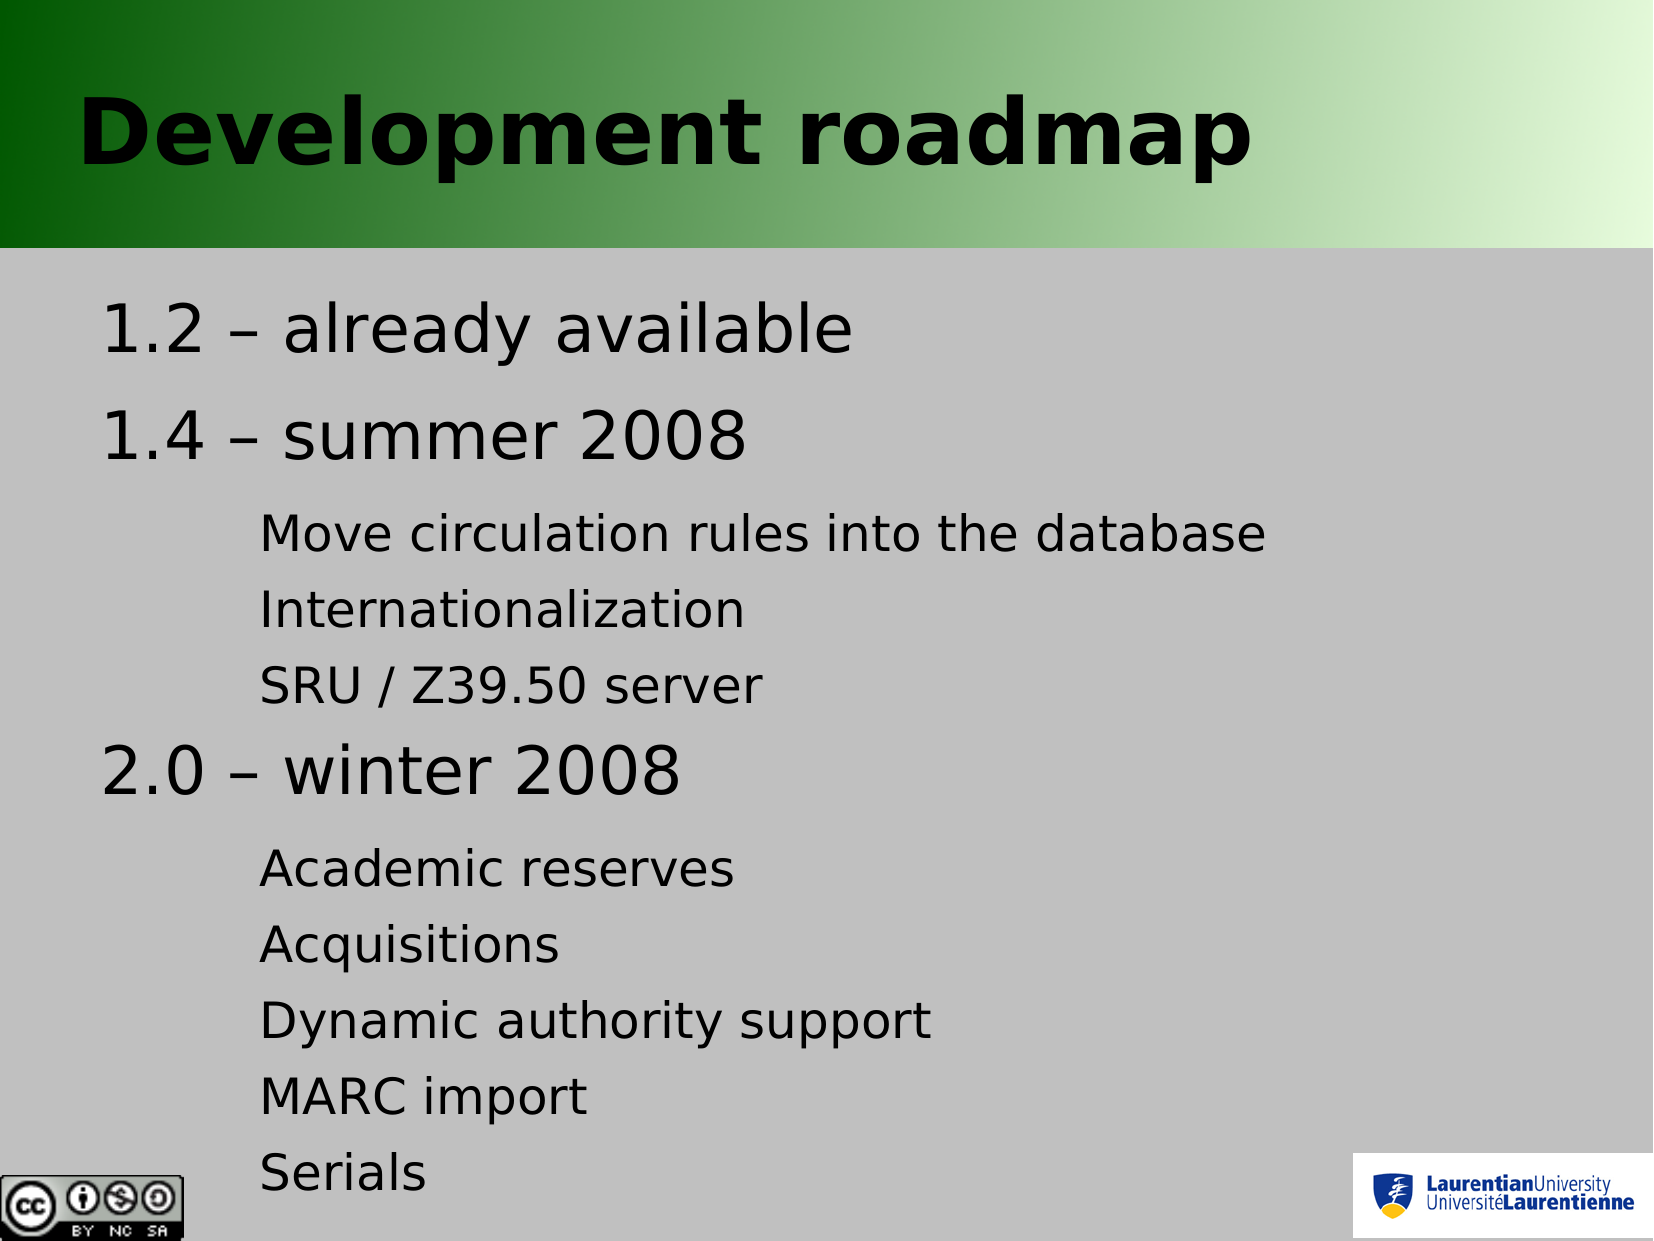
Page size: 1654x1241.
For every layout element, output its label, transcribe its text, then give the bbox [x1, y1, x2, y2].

picture [0, 1175, 184, 1241]
title Development roadmap [76, 29, 1565, 237]
list 1.2 – already available 1.4 – summer 2008 Move circulation rules into the database Internationalization SRU / Z39.50 server 2.0 – winter 2008 Academic reserves Acquisitions Dynamic authority support MARC import Serials [82, 290, 1571, 1203]
picture [0, 0, 1653, 248]
picture [1353, 1153, 1653, 1238]
